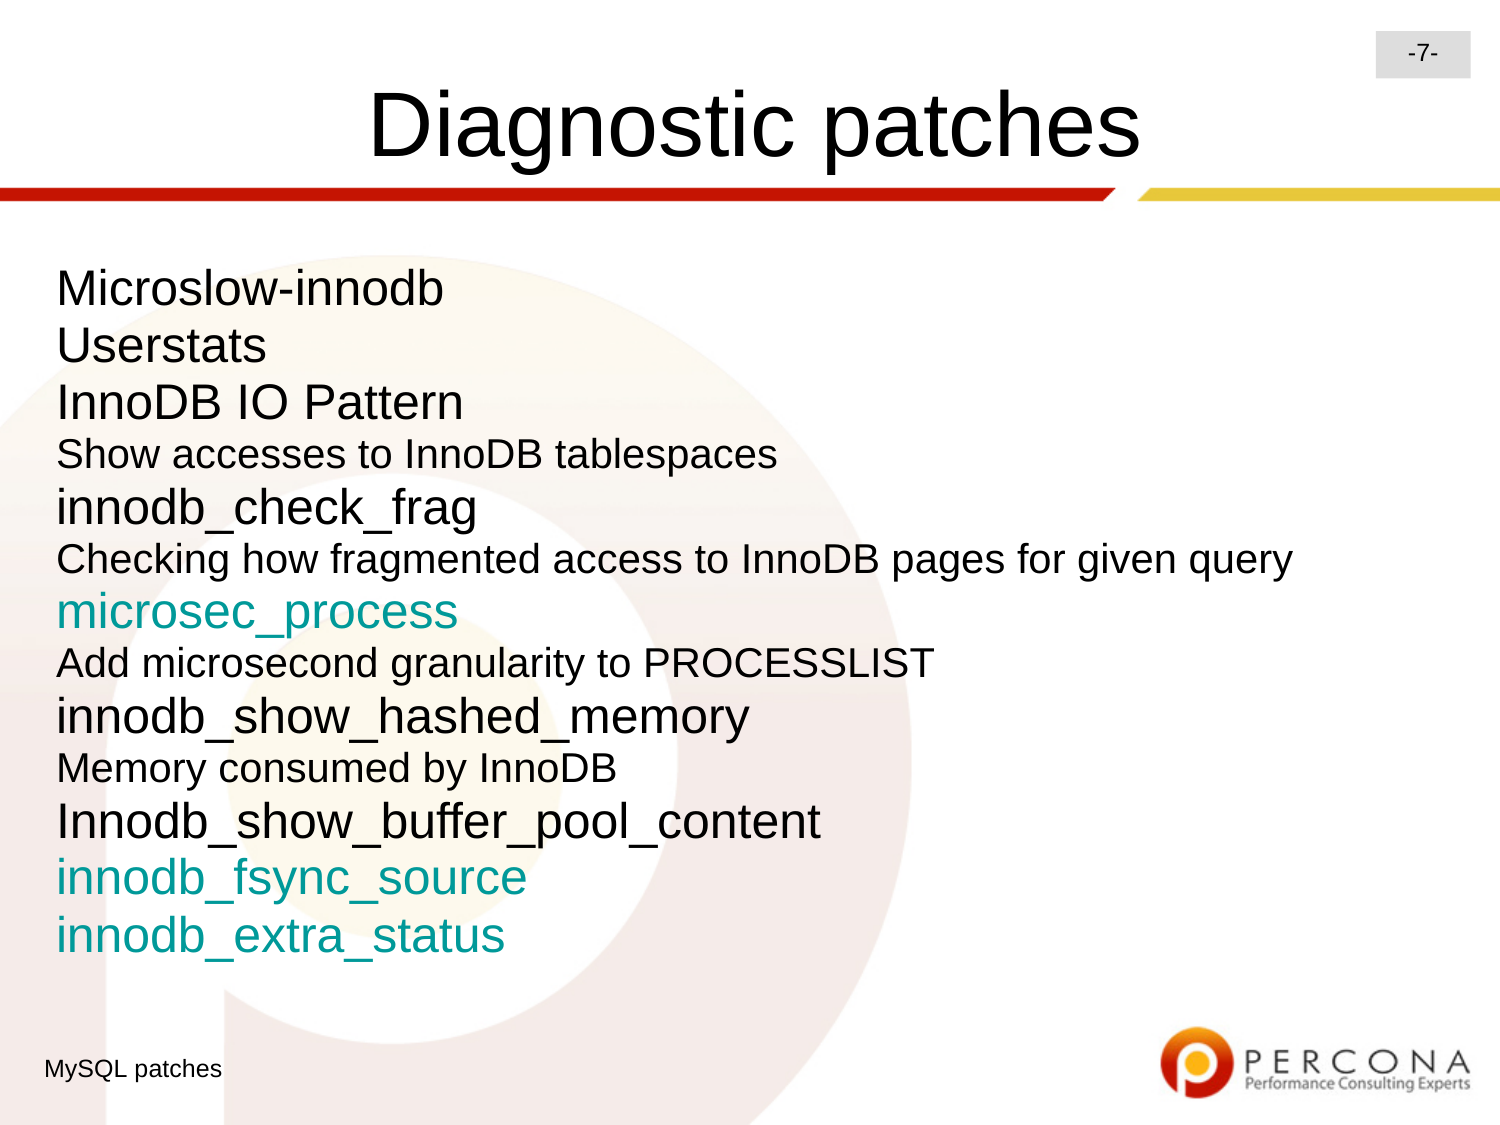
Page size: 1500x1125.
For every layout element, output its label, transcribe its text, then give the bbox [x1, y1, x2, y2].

title Diagnostic patches [41, 54, 1471, 195]
picture [0, 0, 1500, 1125]
text_box -1- [1375, 31, 1471, 54]
list Microslow-innodb Userstats InnoDB IO Pattern Show accesses to InnoDB tablespaces innodb_check_frag Checking how fragmented access to InnoDB pages for given query microsec_process Add microsecond granularity to PROCESSLIST innodb_show_hashed_memory Memory consumed by InnoDB Innodb_show_buffer_pool_content innodb_fsync_source innodb_extra_status [41, 262, 1471, 1052]
text_box MySQL patches [29, 1046, 1129, 1103]
